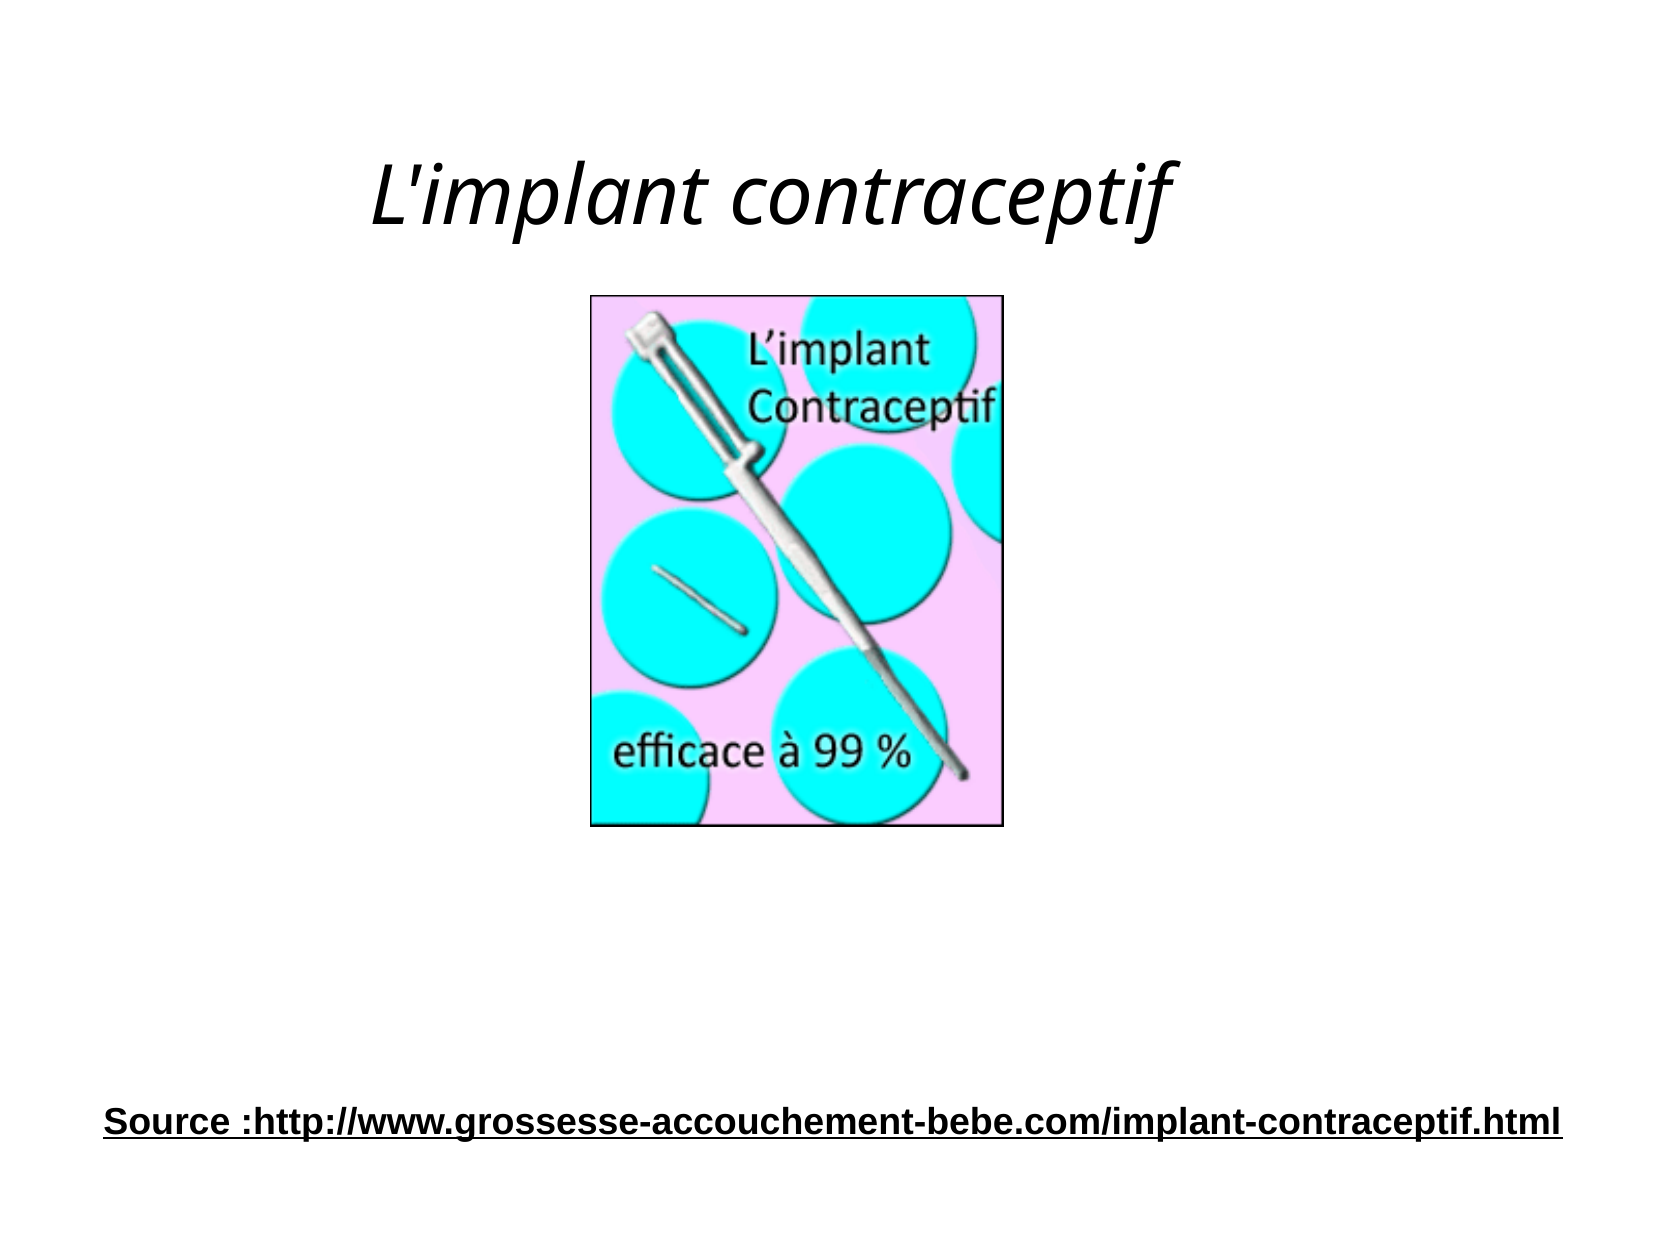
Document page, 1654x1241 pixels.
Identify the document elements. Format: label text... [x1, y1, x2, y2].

text_box L'implant contraceptif [354, 128, 1257, 260]
text_box Source :http://www.grossesse-accouchement-bebe.com/implant-contraceptif.html [88, 1093, 1581, 1152]
picture [590, 295, 1004, 827]
